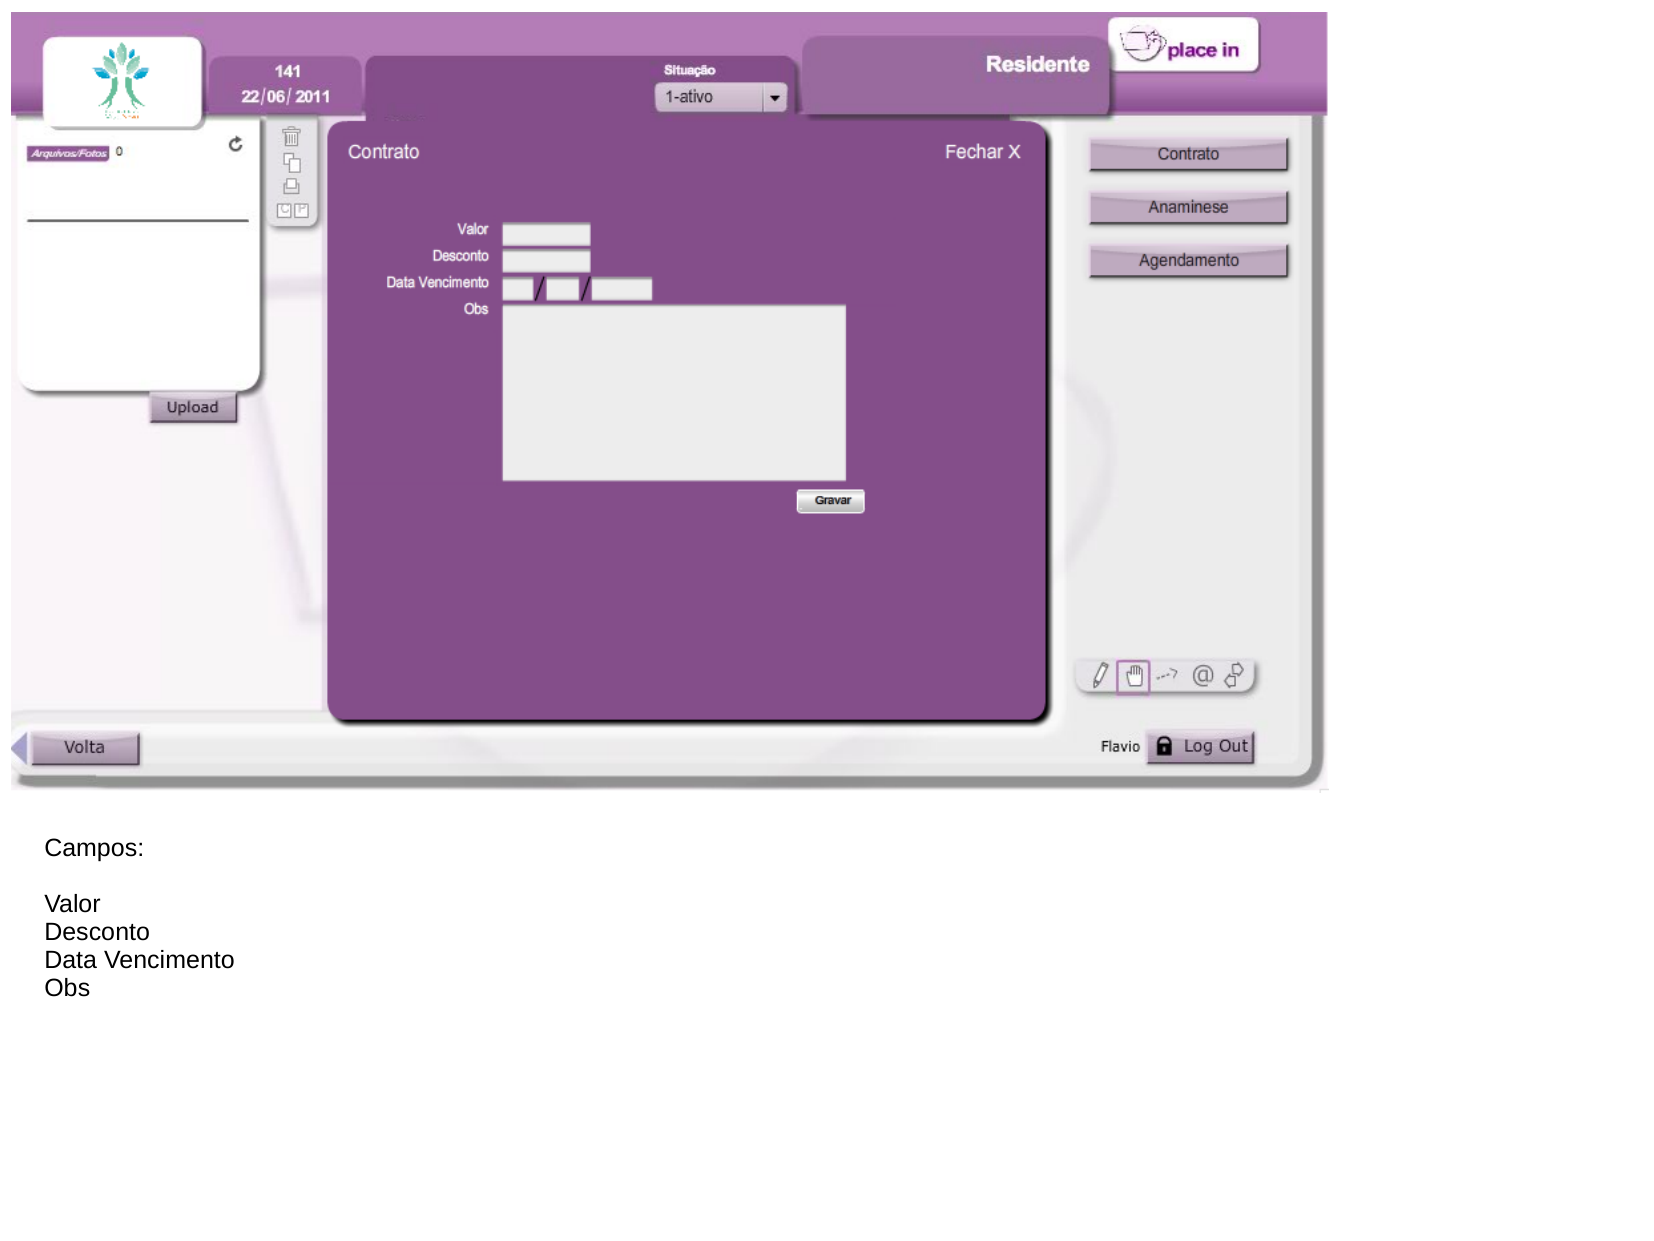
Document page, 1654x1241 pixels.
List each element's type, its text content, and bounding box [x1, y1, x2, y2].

text_box Campos: Valor Desconto Data Vencimento Obs [29, 826, 250, 1058]
picture [11, 12, 1329, 793]
